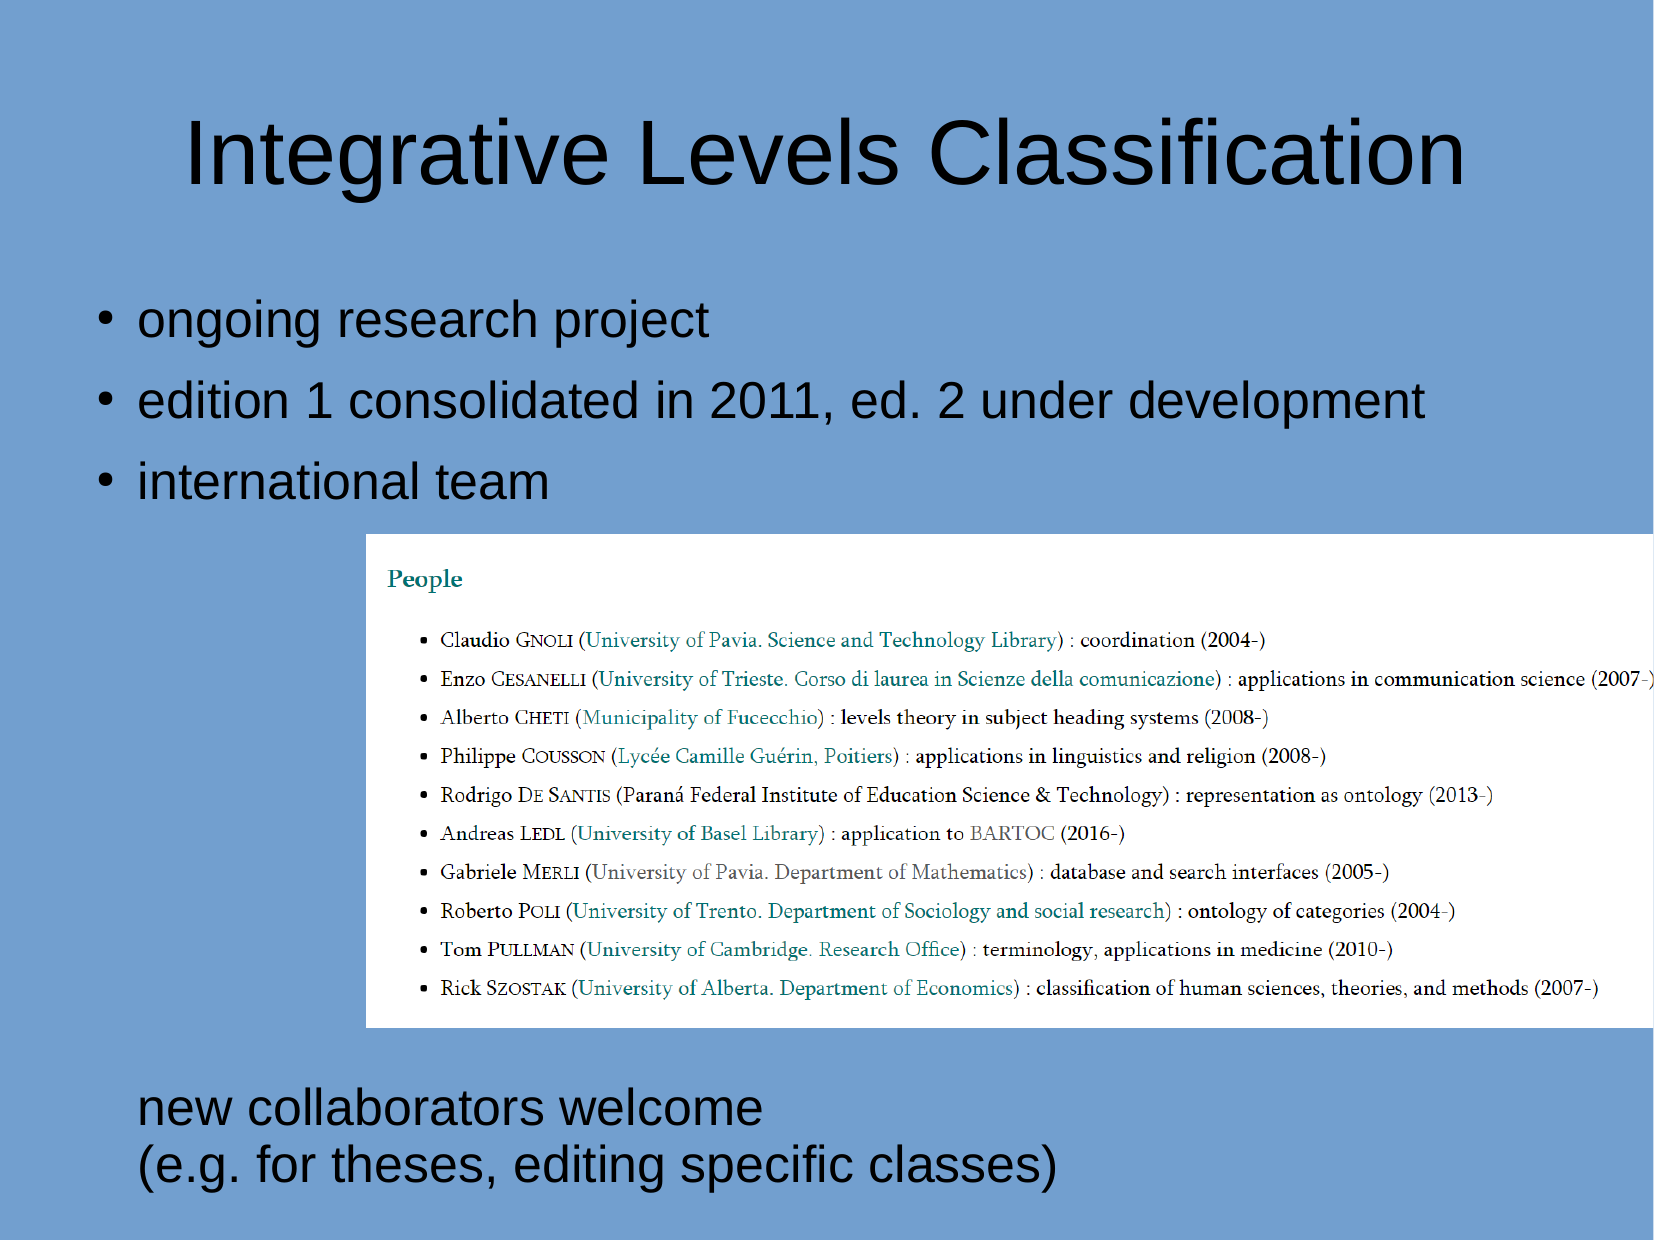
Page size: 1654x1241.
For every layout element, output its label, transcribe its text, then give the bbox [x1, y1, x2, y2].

picture [366, 534, 1654, 1028]
list ongoing research project edition 1 consolidated in 2011, ed. 2 under development international team new collaborators welcome (e.g. for theses, editing specific classes) [82, 290, 1571, 1205]
title Integrative Levels Classification [82, 49, 1571, 257]
